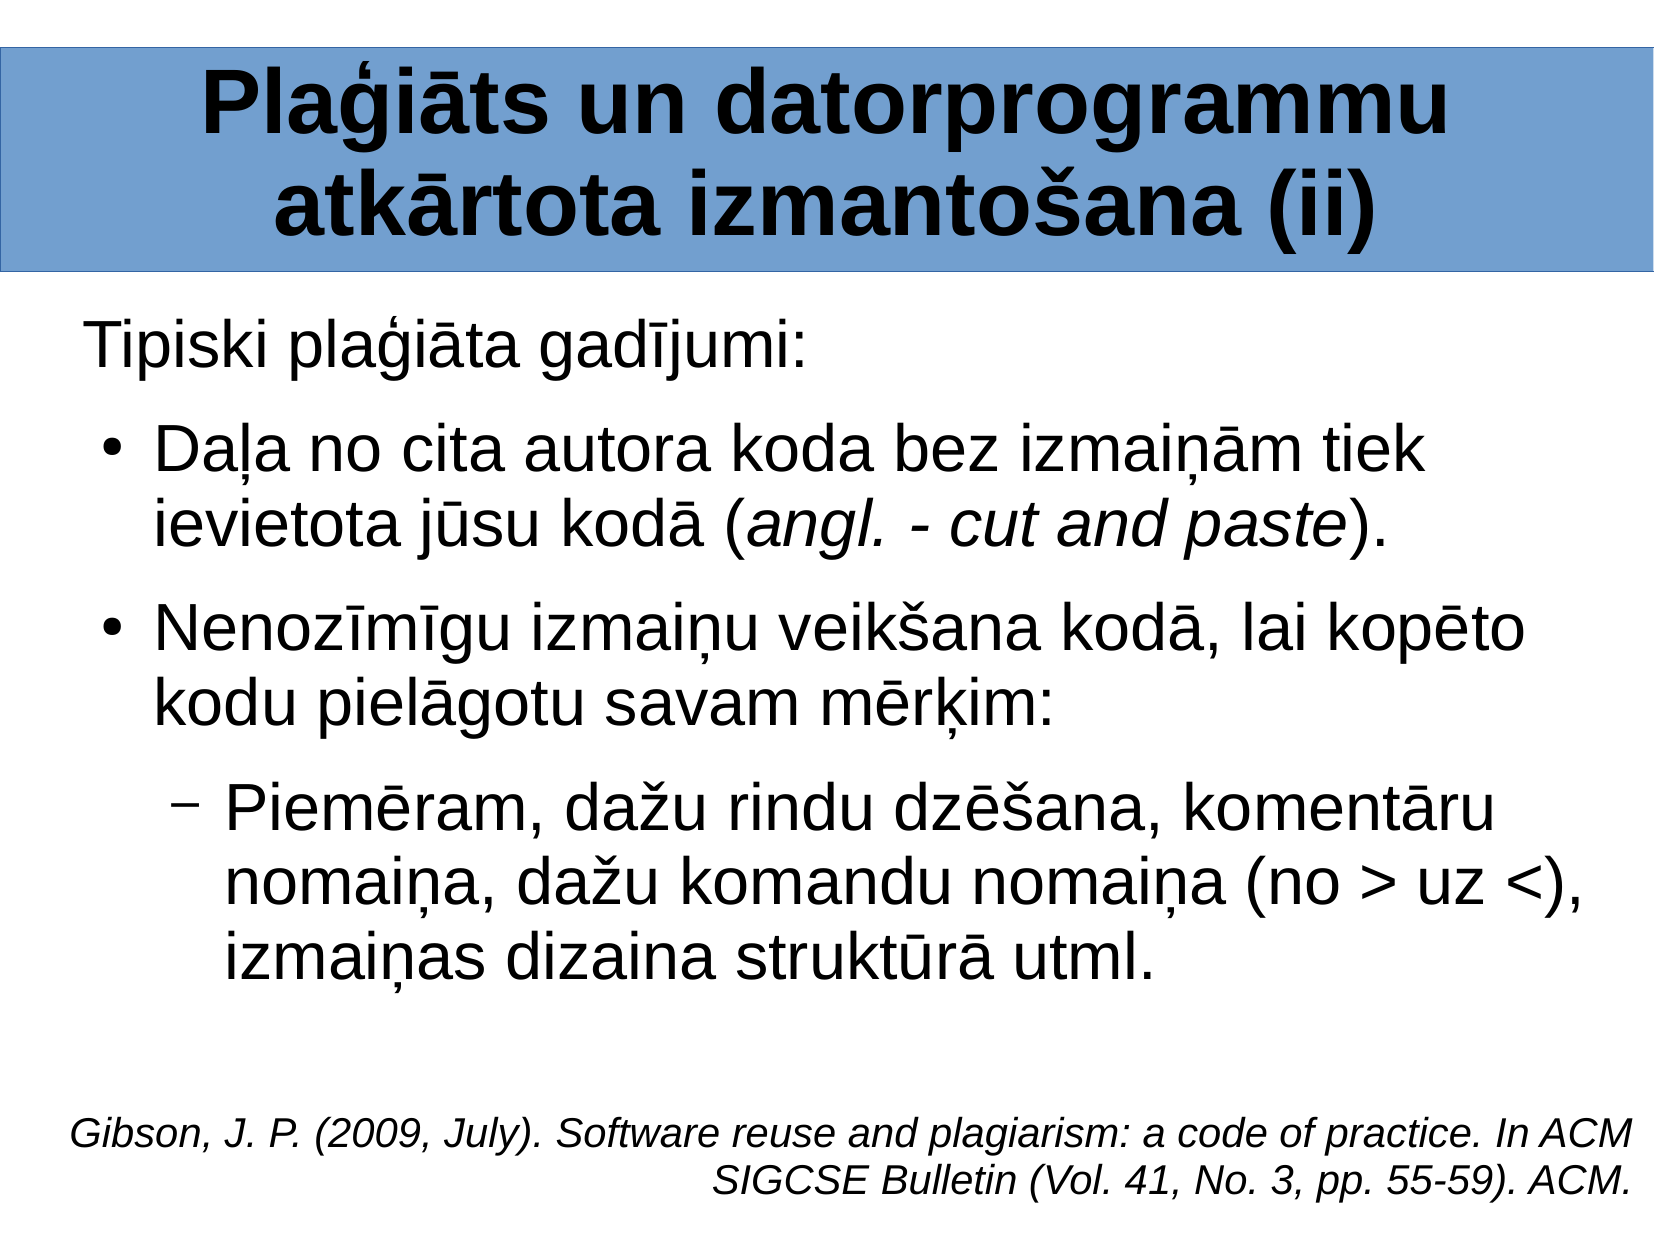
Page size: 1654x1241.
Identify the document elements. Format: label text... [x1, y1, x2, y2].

list Tipiski plaģiāta gadījumi: Daļa no cita autora koda bez izmaiņām tiek ievietota jūsu kodā (angl. - cut and paste). Nenozīmīgu izmaiņu veikšana kodā, lai kopēto kodu pielāgotu savam mērķim: Piemēram, dažu rindu dzēšana, komentāru nomaiņa, dažu komandu nomaiņa (no > uz <), izmaiņas dizaina struktūrā utml. [82, 307, 1619, 1099]
text_box Gibson, J. P. (2009, July). Software reuse and plagiarism: a code of practice. In ACM SIGCSE Bulletin (Vol. 41, No. 3, pp. 55-59). ACM. [0, 1110, 1634, 1241]
title Plaģiāts un datorprogrammu atkārtota izmantošana (ii) [82, 49, 1571, 257]
text_box [0, 47, 1654, 272]
